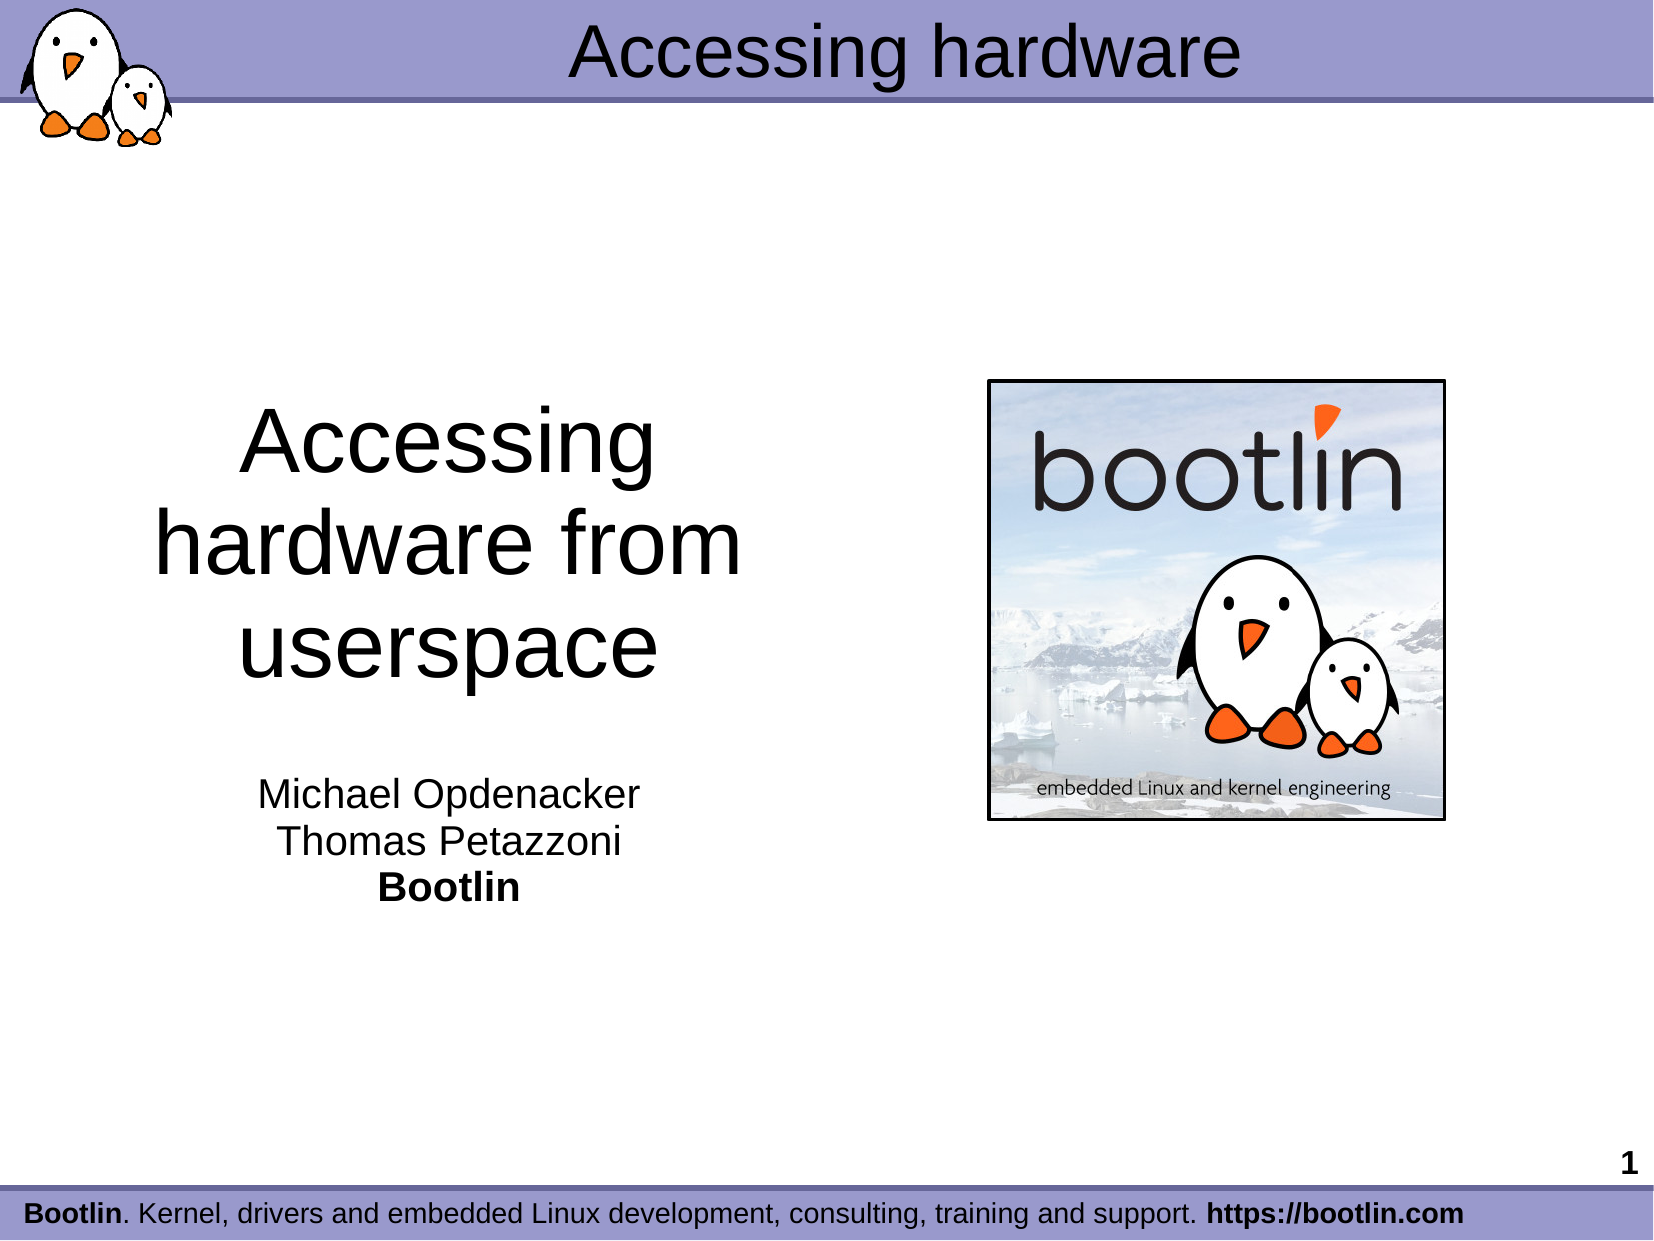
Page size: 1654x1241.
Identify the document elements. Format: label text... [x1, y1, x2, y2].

subtitle Accessing hardware from userspace Michael Opdenacker Thomas Petazzoni Bootlin [64, 292, 817, 1008]
title Accessing hardware [161, 4, 1651, 98]
picture [987, 379, 1446, 821]
picture [20, 8, 172, 147]
